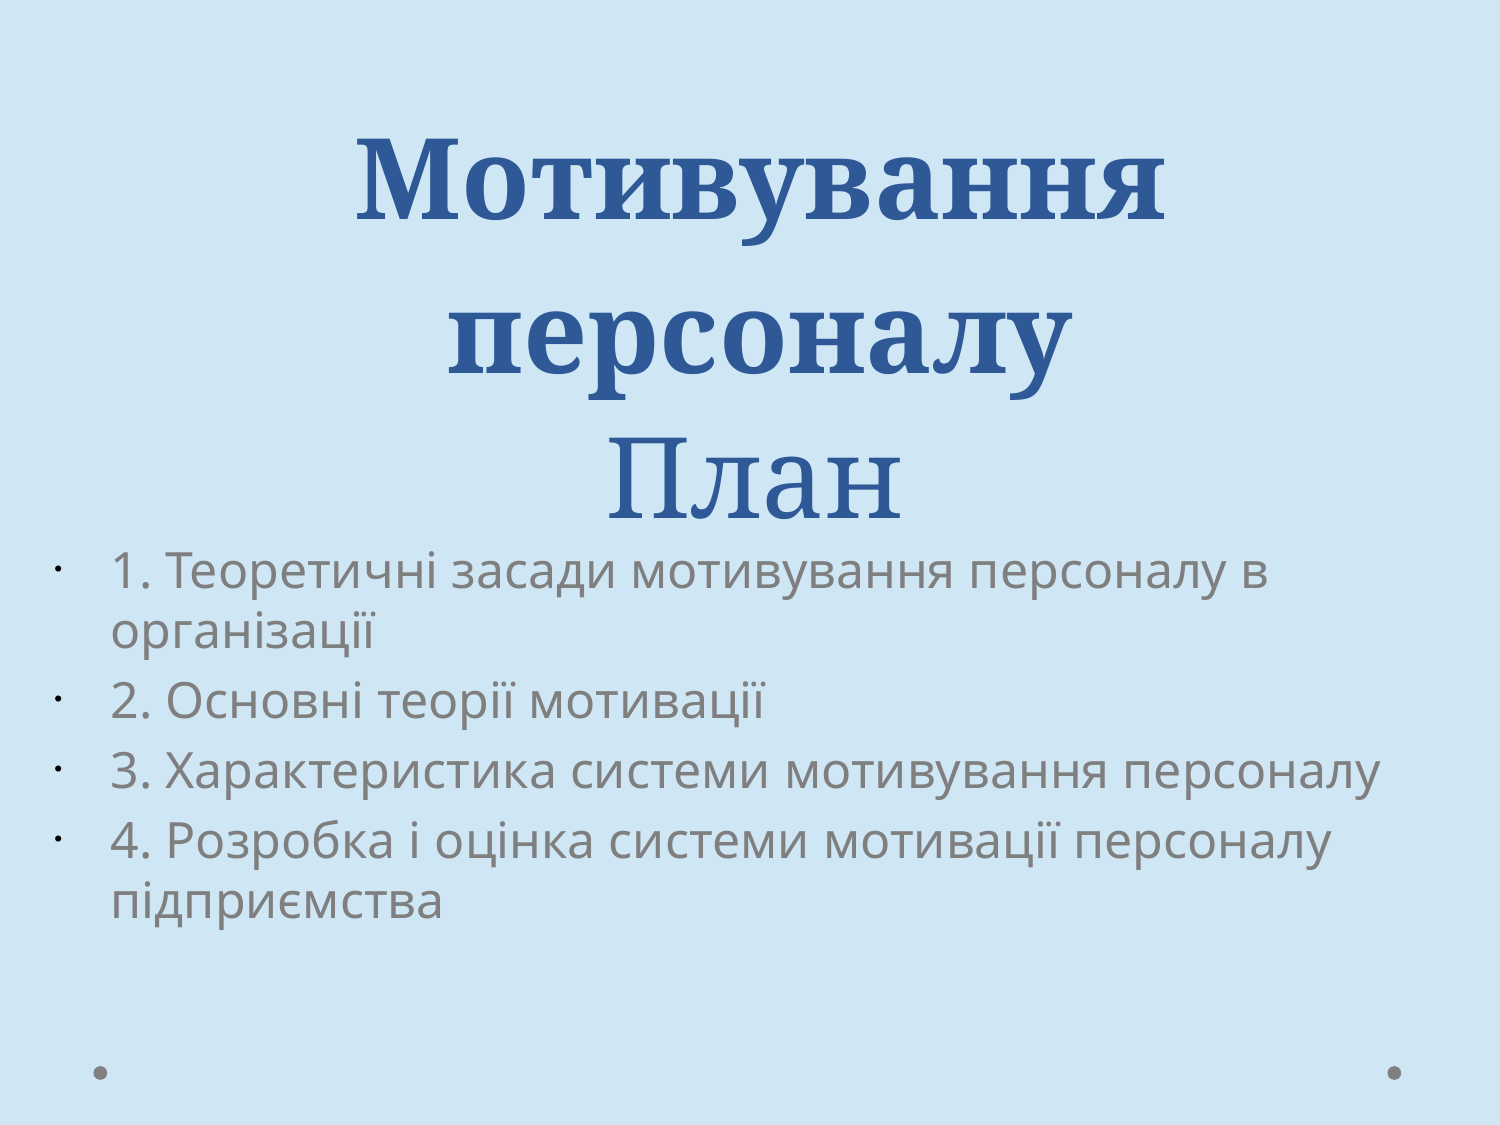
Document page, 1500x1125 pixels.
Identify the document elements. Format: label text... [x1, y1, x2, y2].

list 1. Теоретичні засади мотивування персоналу в організації 2. Основні теорії мотивації 3. Характеристика системи мотивування персоналу 4. Розробка і оцінка системи мотивації персоналу підприємства [39, 531, 1441, 1073]
text_box Мотивування персоналу [44, 177, 1477, 330]
title План [79, 398, 1430, 473]
